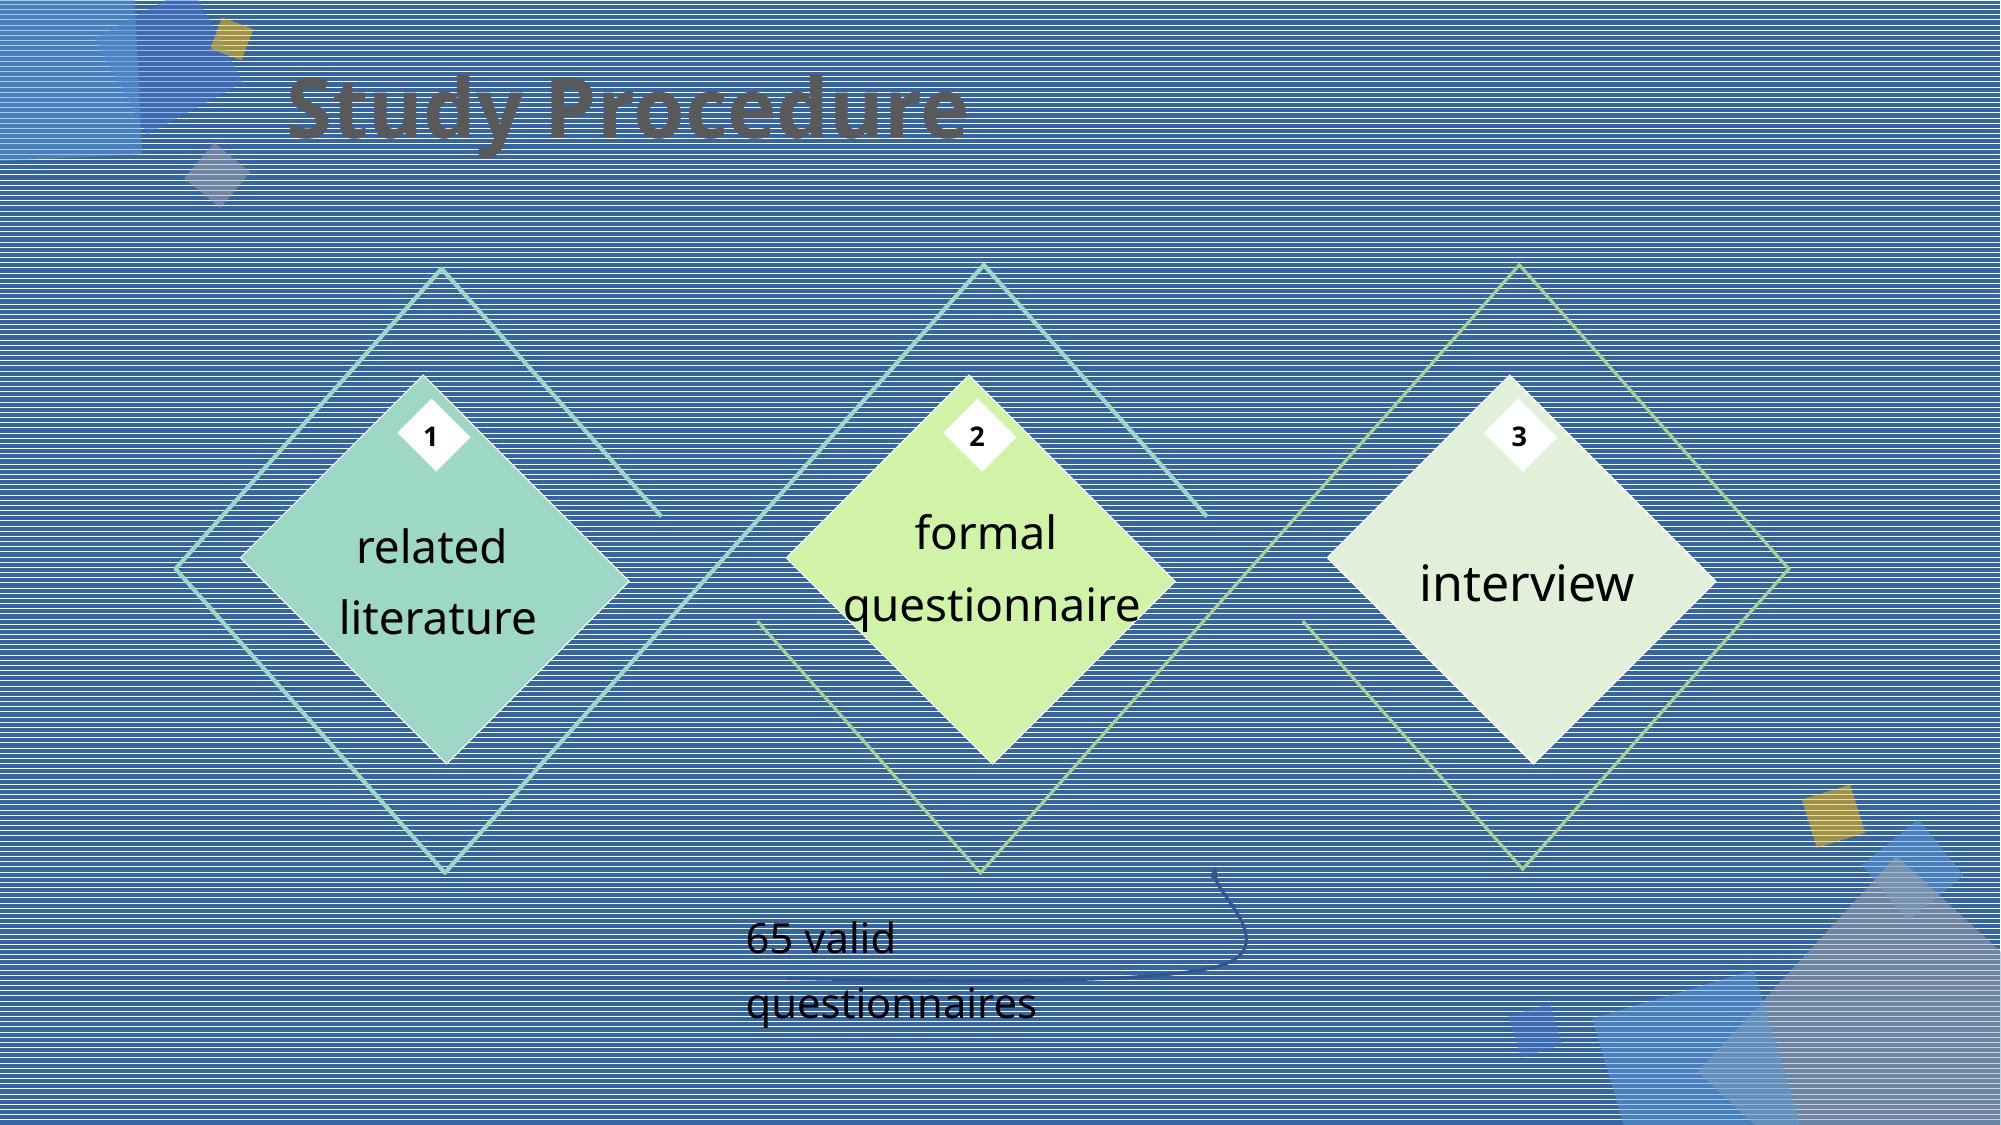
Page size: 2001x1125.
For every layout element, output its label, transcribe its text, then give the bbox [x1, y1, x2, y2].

text_box [240, 375, 541, 630]
text_box 3 [1511, 419, 1528, 452]
text_box [867, 639, 1118, 765]
text_box 1 [422, 419, 439, 452]
text_box [334, 652, 559, 765]
list Study Procedure [271, 35, 1180, 189]
text_box [864, 375, 1074, 480]
text_box 2 [969, 419, 985, 452]
text_box formal questionnaire [825, 480, 1159, 639]
text_box related literature [312, 493, 564, 652]
text_box [786, 519, 825, 597]
text_box [1159, 565, 1176, 598]
text_box 65 valid questionnaires [730, 889, 1211, 1034]
text_box [564, 516, 630, 647]
text_box interview [1404, 526, 1676, 620]
text_box [1327, 375, 1717, 765]
